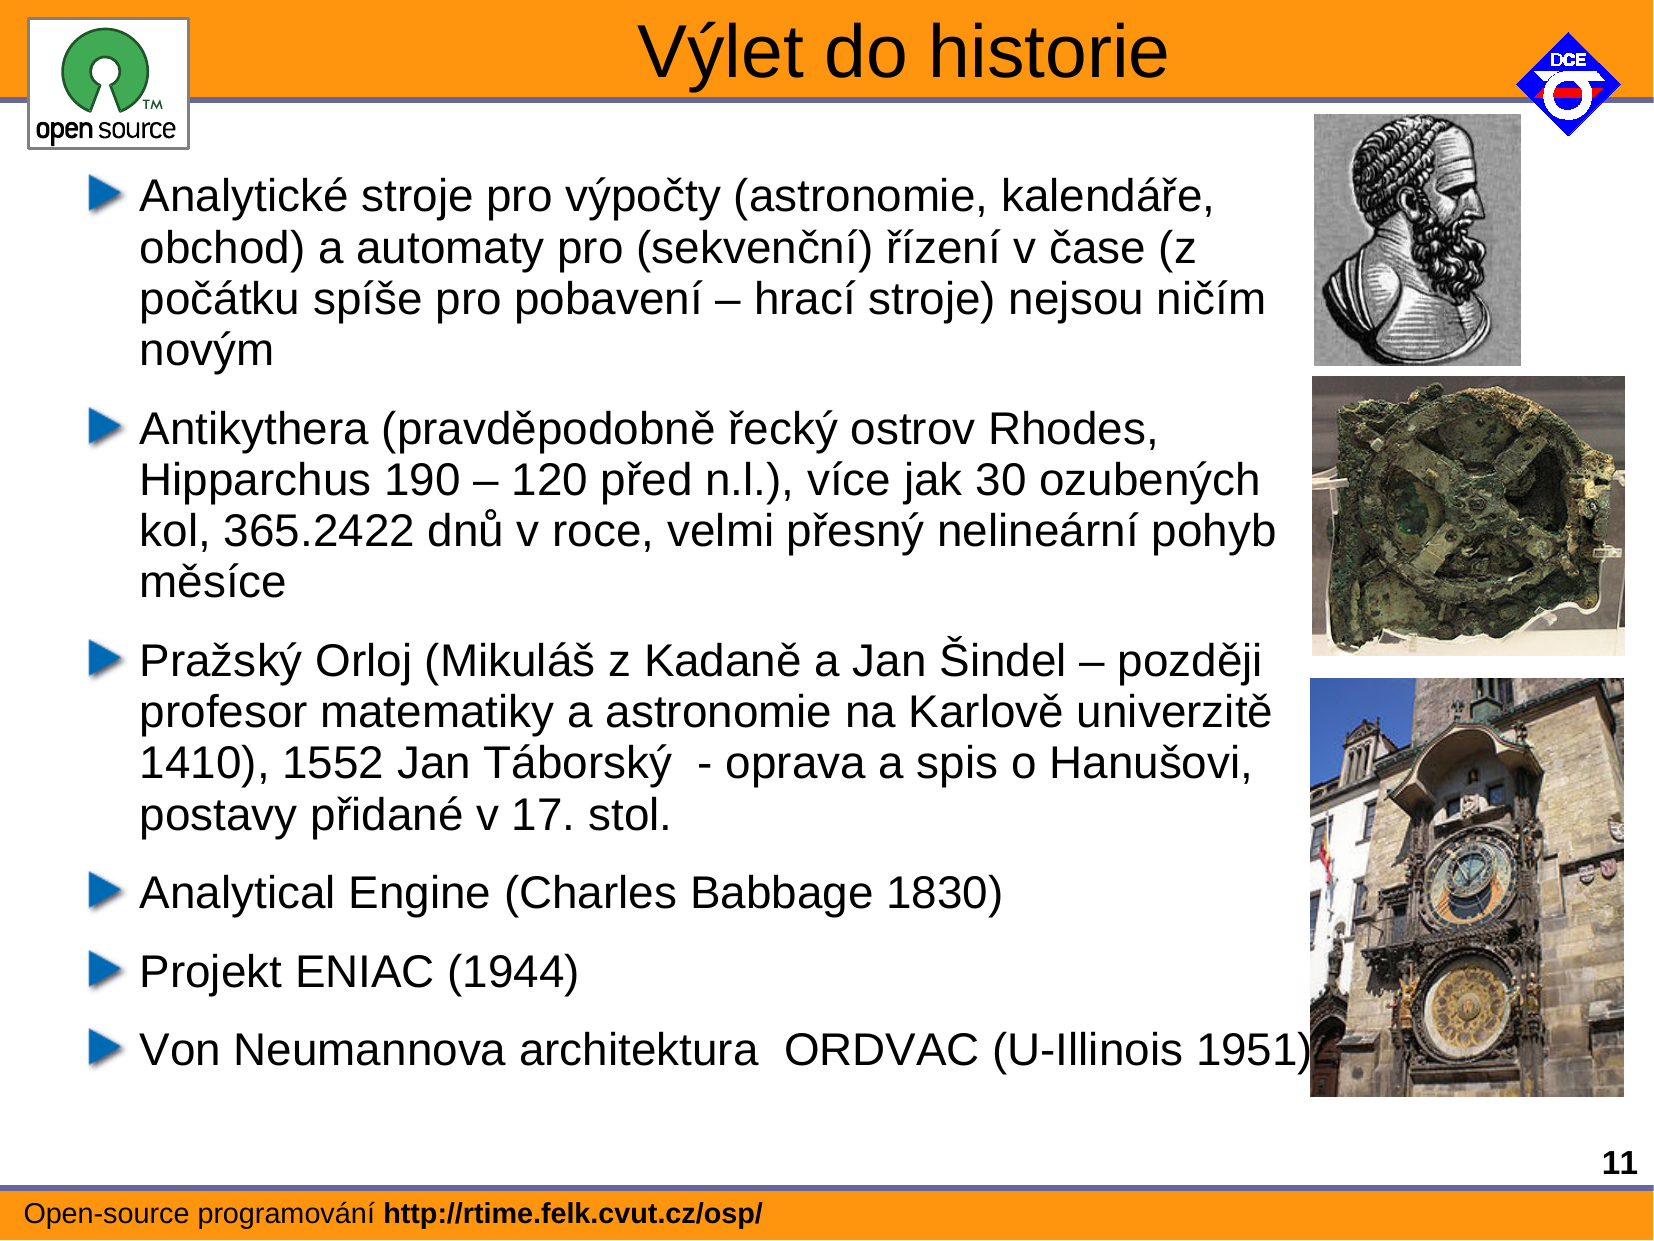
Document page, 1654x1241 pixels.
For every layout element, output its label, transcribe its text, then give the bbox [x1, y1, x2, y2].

picture [1310, 678, 1624, 1097]
picture [1312, 376, 1625, 656]
picture [1314, 114, 1521, 366]
list Analytické stroje pro výpočty (astronomie, kalendáře, obchod) a automaty pro (sekvenční) řízení v čase (z počátku spíše pro pobavení – hrací stroje) nejsou ničím novým Antikythera (pravděpodobně řecký ostrov Rhodes, Hipparchus 190 – 120 před n.l.), více jak 30 ozubených kol, 365.2422 dnů v roce, velmi přesný nelineární pohyb měsíce Pražský Orloj (Mikuláš z Kadaně a Jan Šindel – později profesor matematiky a astronomie na Karlově univerzitě 1410), 1552 Jan Táborský - oprava a spis o Hanušovi, postavy přidané v 17. stol. Analytical Engine (Charles Babbage 1830) Projekt ENIAC (1944) Von Neumannova architektura ORDVAC (U-Illinois 1951) [68, 170, 1327, 1193]
title Výlet do historie [178, 4, 1631, 98]
